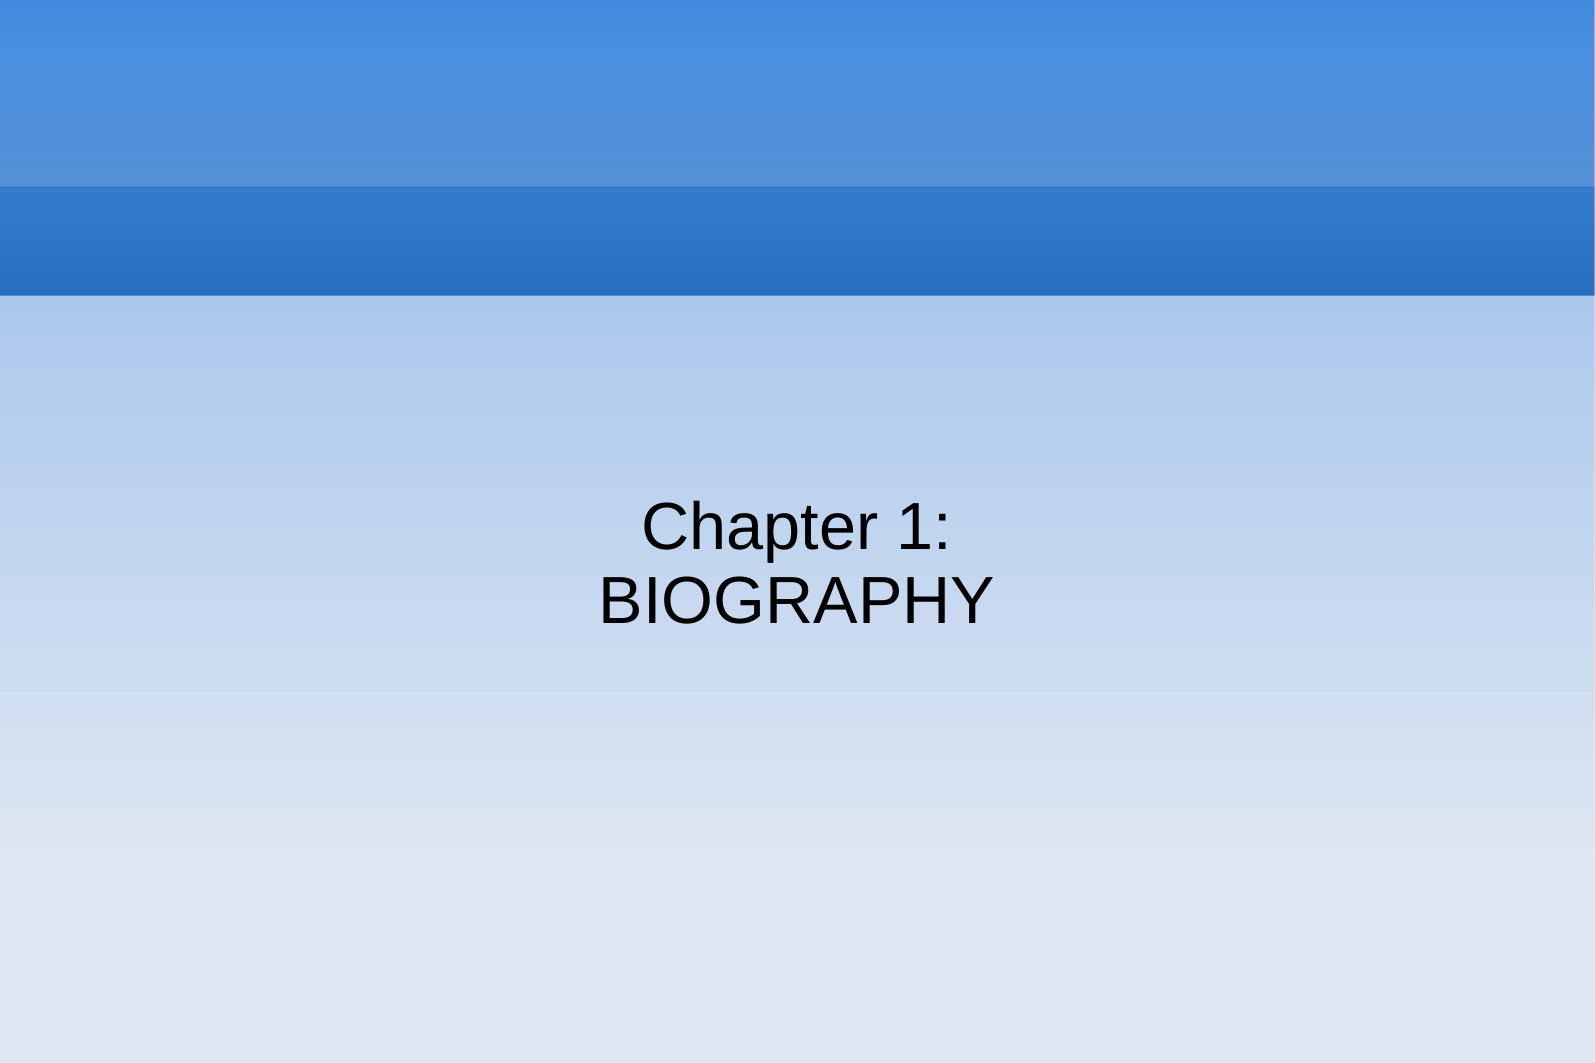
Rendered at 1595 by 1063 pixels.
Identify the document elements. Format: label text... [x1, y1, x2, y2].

title [73, 32, 1509, 196]
subtitle Chapter 1: BIOGRAPHY [79, 248, 1515, 951]
picture [0, 0, 1595, 1063]
